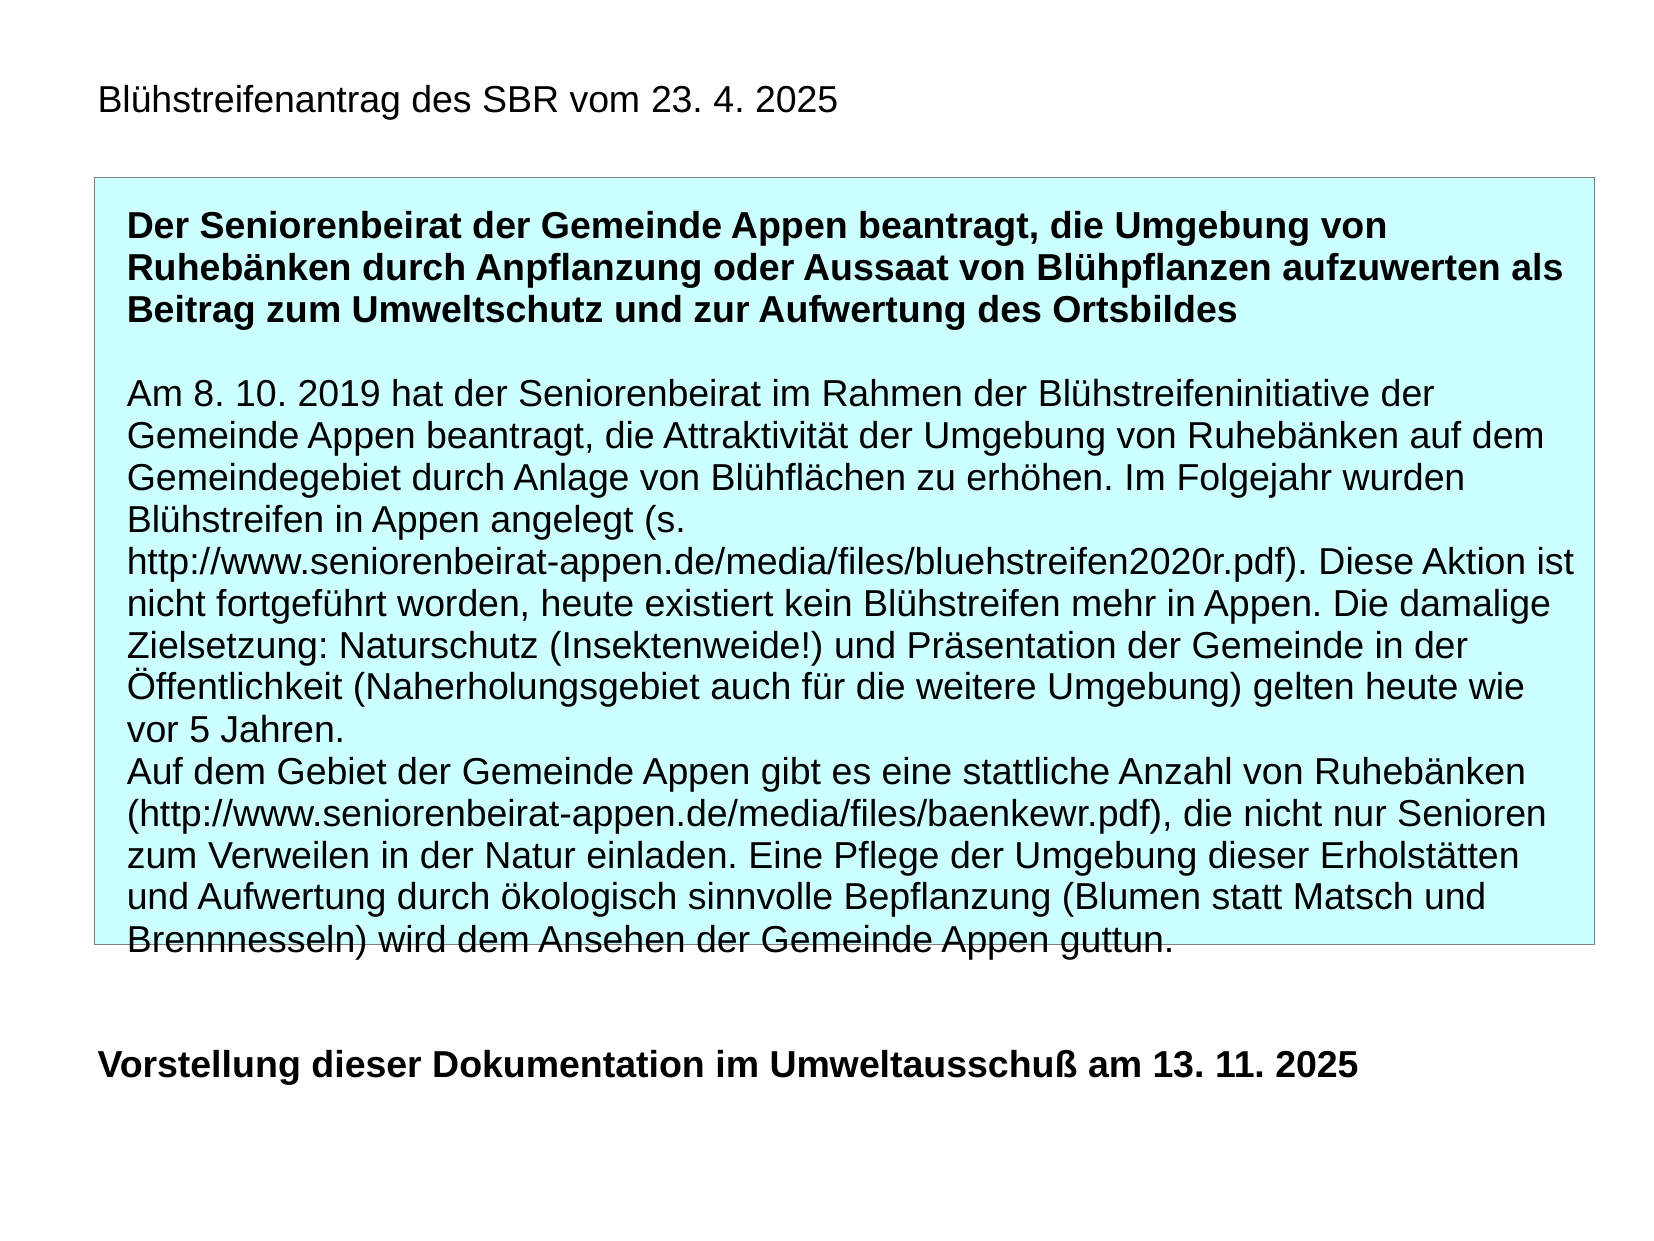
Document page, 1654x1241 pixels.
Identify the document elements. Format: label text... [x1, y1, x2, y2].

text_box Blühstreifenantrag des SBR vom 23. 4. 2025 Der Seniorenbeirat der Gemeinde Appen beantragt, die Umgebung von Ruhebänken durch Anpflanzung oder Aussaat von Blühpflanzen aufzuwerten als Beitrag zum Umweltschutz und zur Aufwertung des Ortsbildes Am 8. 10. 2019 hat der Seniorenbeirat im Rahmen der Blühstreifeninitiative der Gemeinde Appen beantragt, die Attraktivität der Umgebung von Ruhebänken auf dem Gemeindegebiet durch Anlage von Blühflächen zu erhöhen. Im Folgejahr wurden Blühstreifen in Appen angelegt (s. http://www.seniorenbeirat-appen.de/media/files/bluehstreifen­2020r.pdf). Diese Aktion ist nicht fortgeführt worden, heute existiert kein Blühstreifen mehr in Appen. Die damalige Zielsetzung: Naturschutz (Insektenweide!) und Präsentation der Gemeinde in der Öffentlichkeit (Naherholungsgebiet auch für die weitere Umgebung) gelten heute wie vor 5 Jahren. Auf dem Gebiet der Gemeinde Appen gibt es eine stattliche Anzahl von Ruhebänken (http://www.seniorenbeirat-appen.de/media/files/baenkewr.pdf), die nicht nur Senioren zum Verweilen in der Natur einladen. Eine Pflege der Umgebung dieser Erholstätten und Aufwertung durch ökologisch sinnvolle Bepflanzung (Blumen statt Matsch und Brennnesseln) wird dem Ansehen der Gemeinde Appen guttun. Vorstellung dieser Dokumentation im Umweltausschuß am 13. 11. 2025 [82, 70, 1595, 1134]
